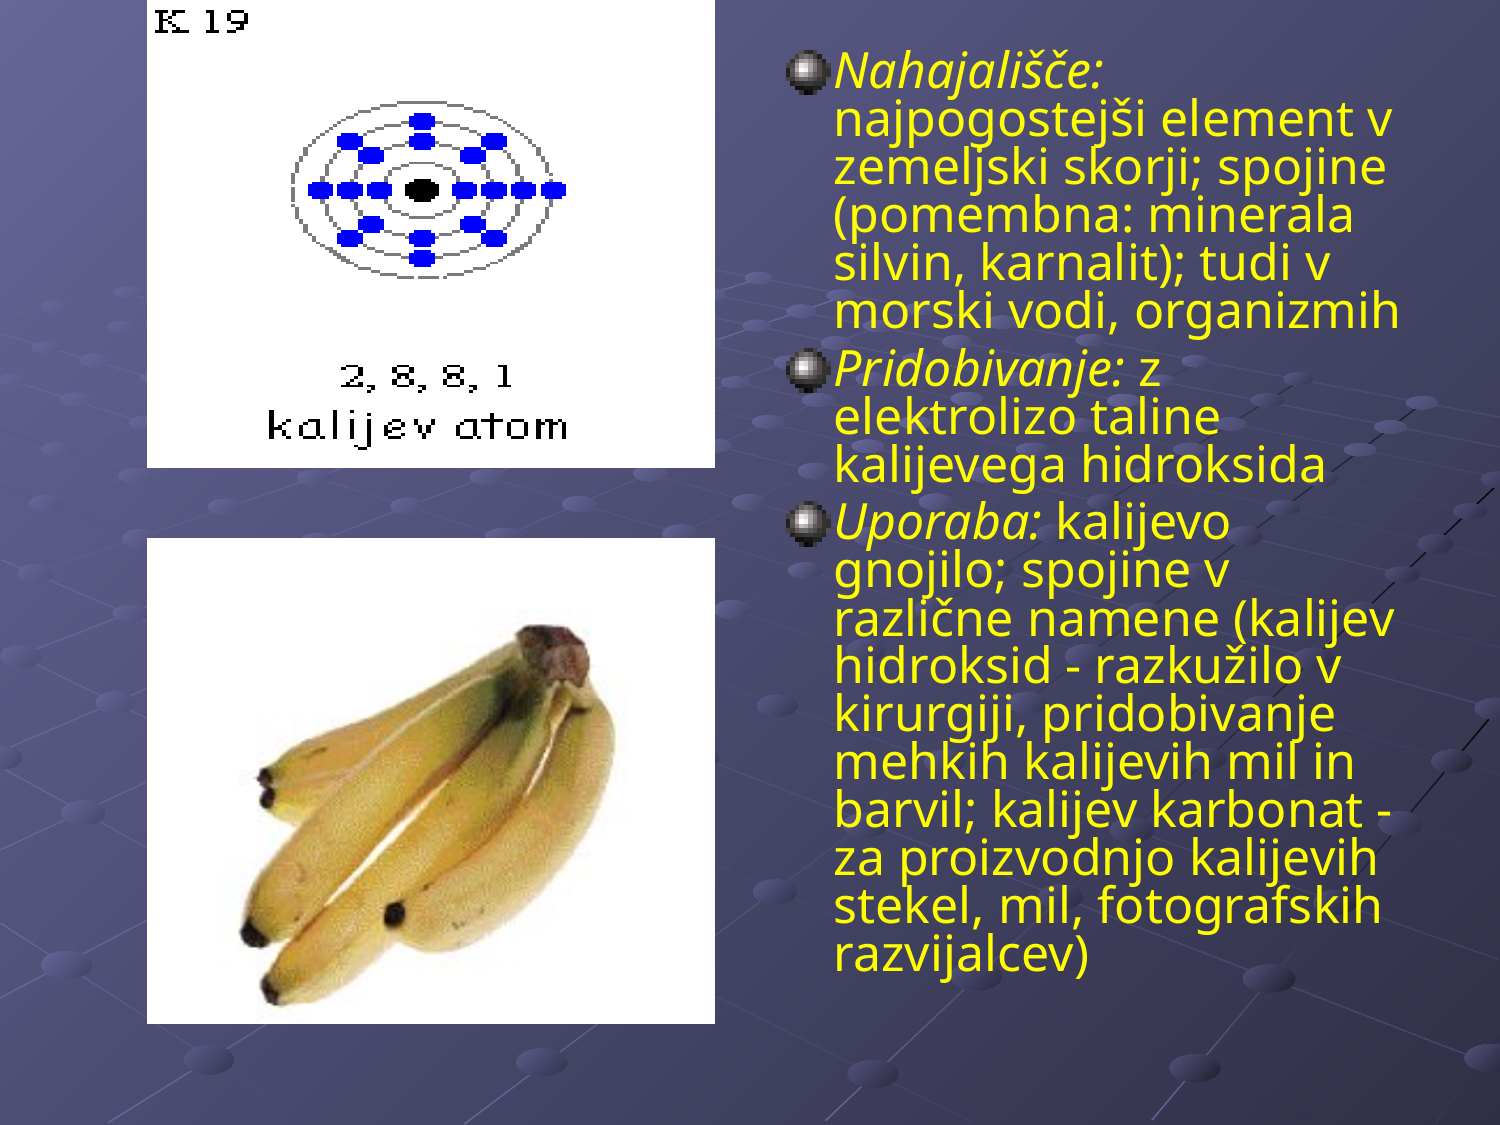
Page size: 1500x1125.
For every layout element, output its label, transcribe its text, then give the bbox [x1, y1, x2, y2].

picture [147, 538, 715, 1024]
picture [147, 0, 715, 468]
list Nahajališče: najpogostejši element v zemeljski skorji; spojine (pomembna: minerala silvin, karnalit); tudi v morski vodi, organizmih Pridobivanje: z elektrolizo taline kalijevega hidroksida Uporaba: kalijevo gnojilo; spojine v različne namene (kalijev hidroksid - razkužilo v kirurgiji, pridobivanje mehkih kalijevih mil in barvil; kalijev karbonat - za proizvodnjo kalijevih stekel, mil, fotografskih razvijalcev) [762, 42, 1425, 1083]
